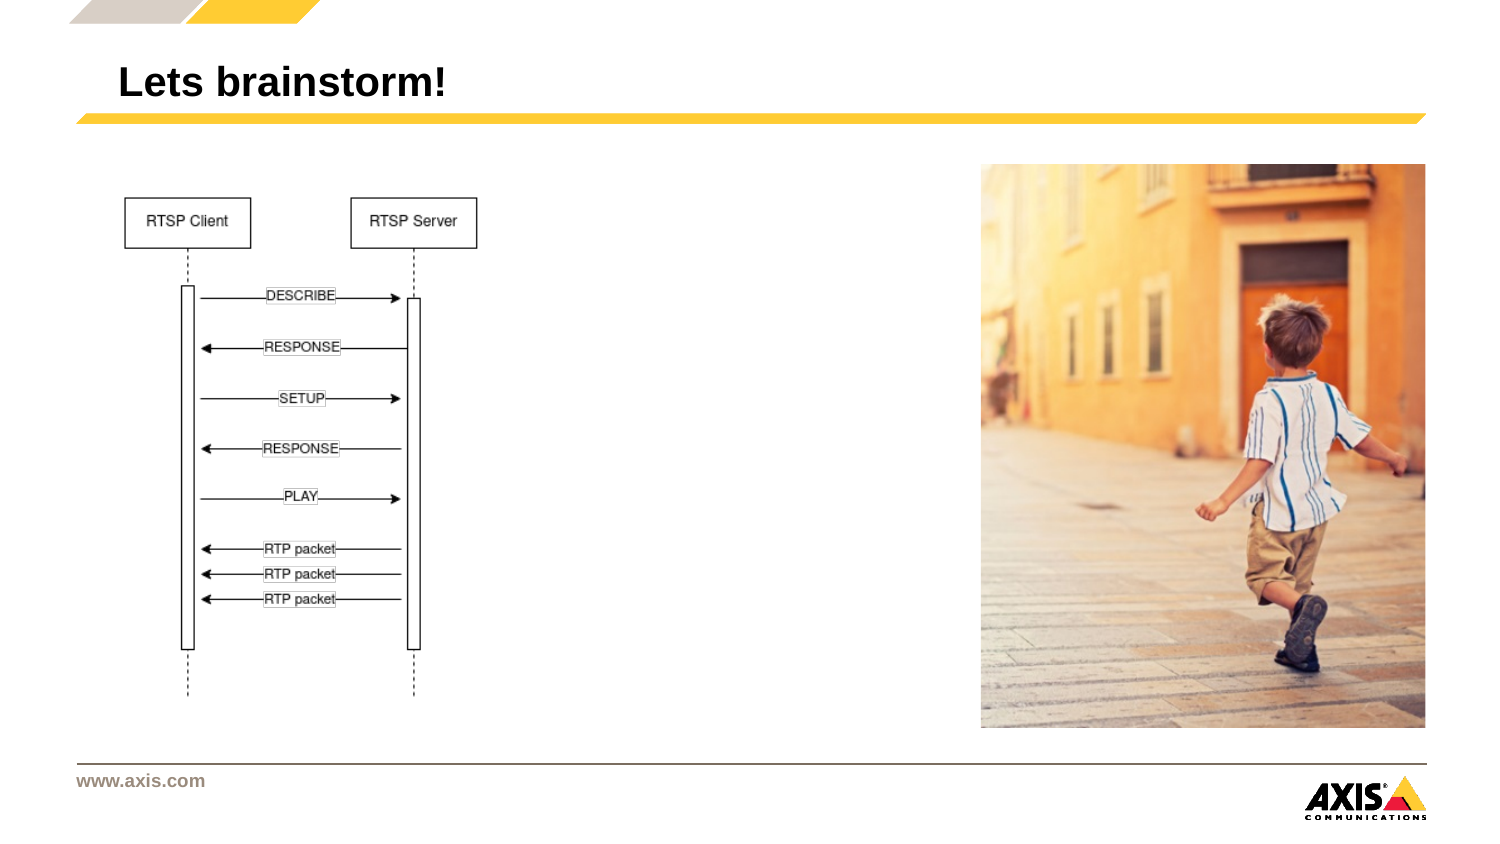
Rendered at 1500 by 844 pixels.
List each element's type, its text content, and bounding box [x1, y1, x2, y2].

title Lets brainstorm! [103, 47, 1462, 108]
picture [1305, 776, 1426, 820]
picture [112, 185, 490, 713]
picture [980, 164, 1426, 728]
